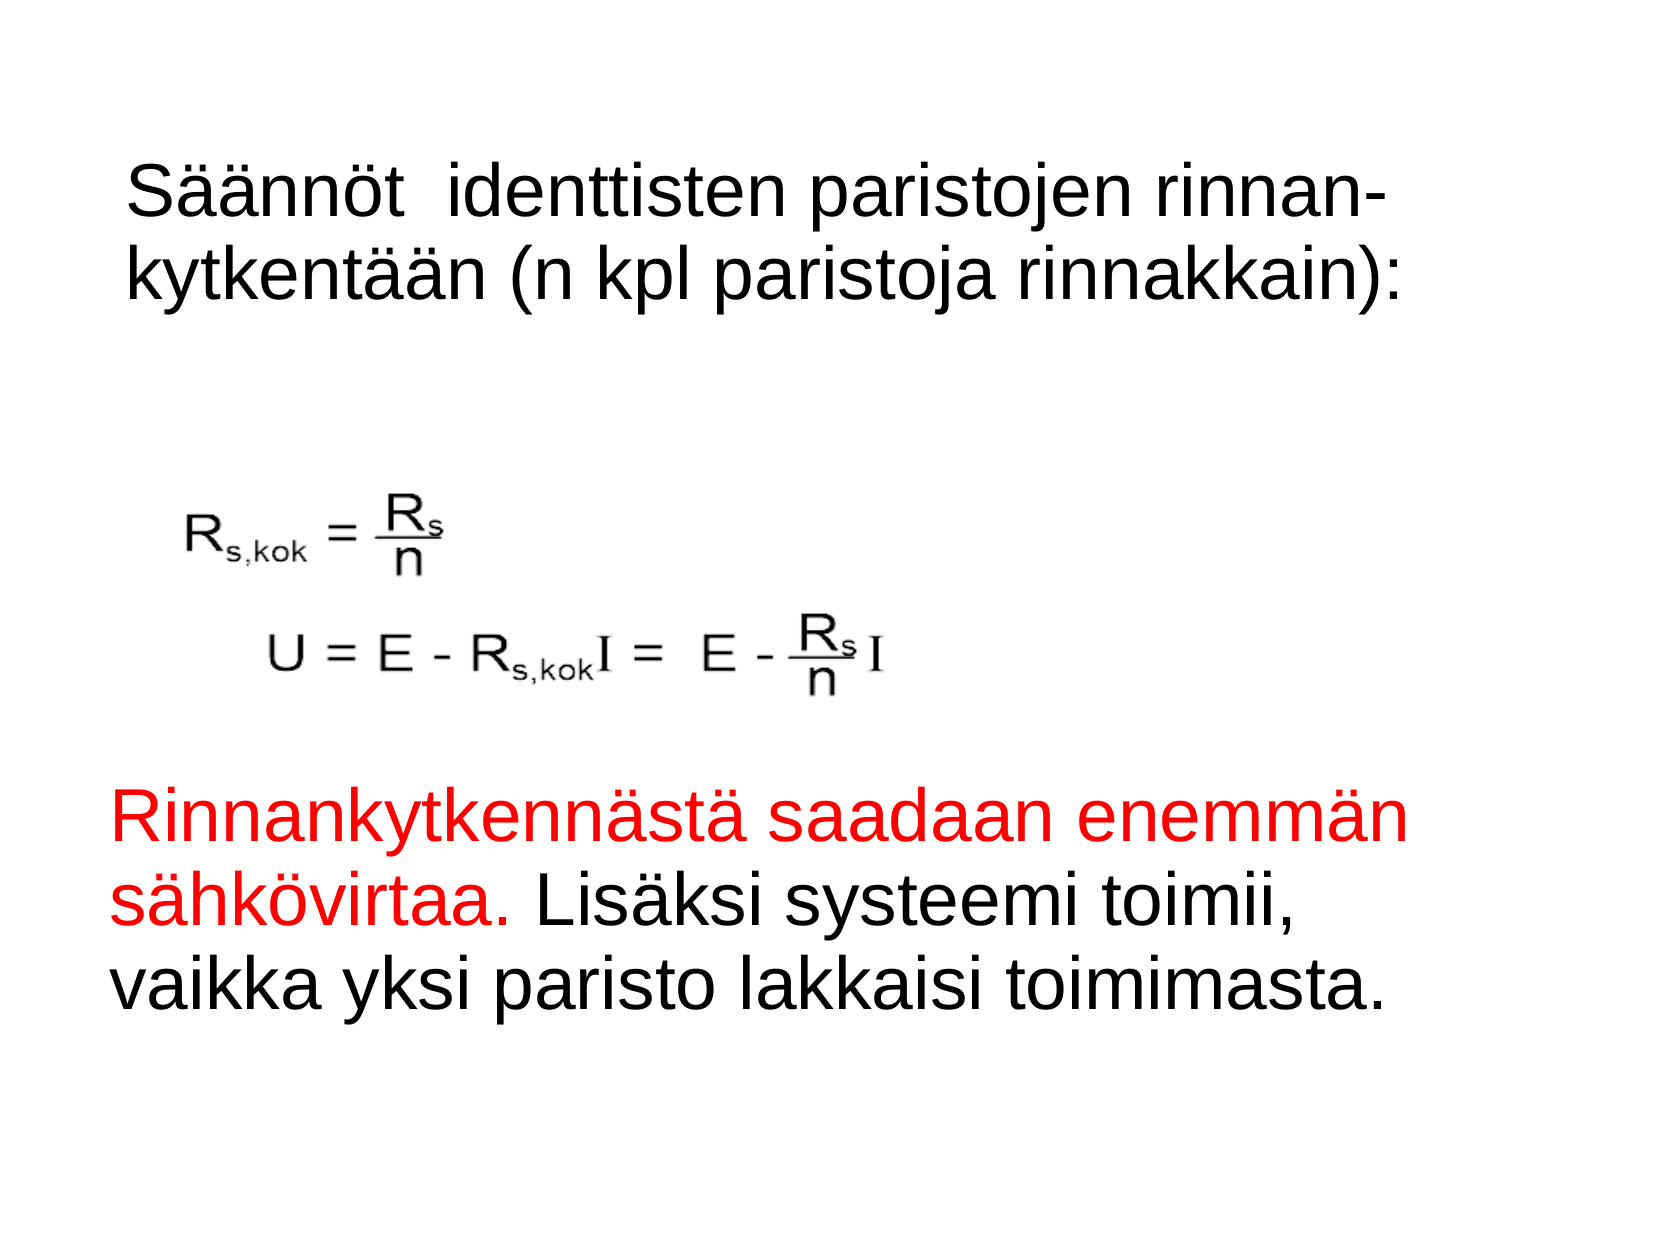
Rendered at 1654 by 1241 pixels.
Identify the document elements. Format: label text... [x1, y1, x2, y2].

text_box Rinnankytkennästä saadaan enemmän sähkövirtaa. Lisäksi systeemi toimii, vaikka yksi paristo lakkaisi toimimasta. [94, 767, 1501, 1040]
text_box Säännöt identtisten paristojen rinnan-kytkentään (n kpl paristoja rinnakkain): [110, 141, 1595, 414]
picture [158, 448, 910, 730]
